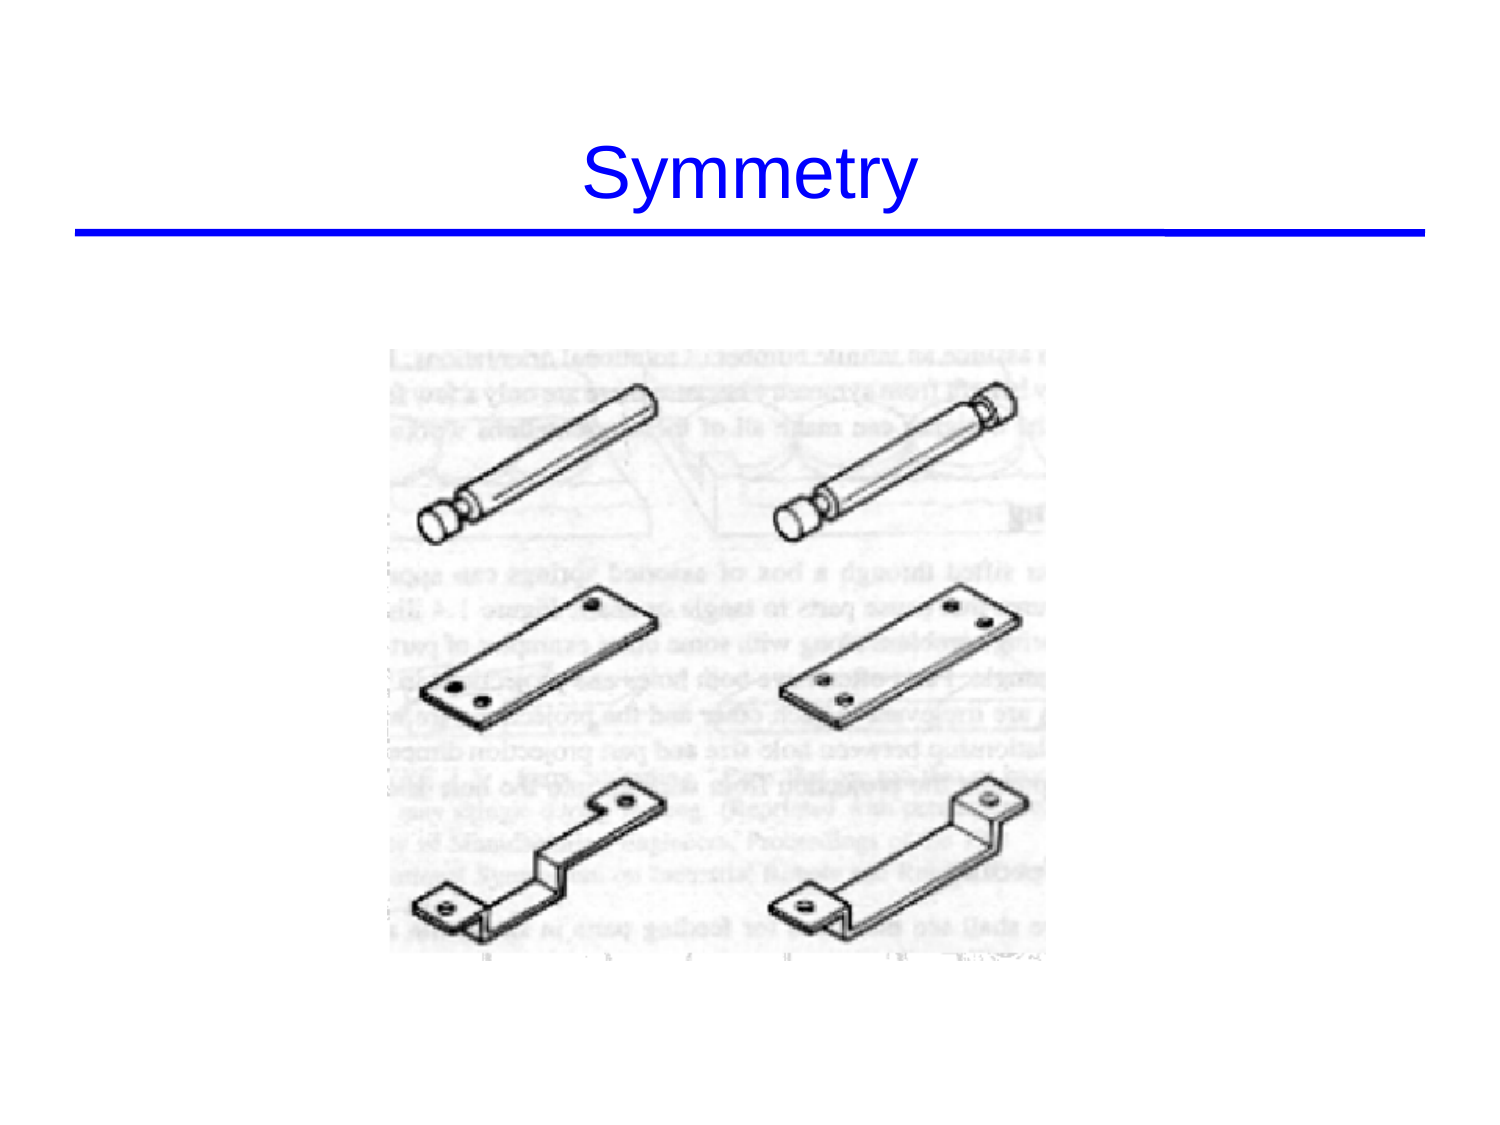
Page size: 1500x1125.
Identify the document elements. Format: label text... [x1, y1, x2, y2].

title Symmetry [112, 99, 1388, 238]
picture [387, 349, 1046, 961]
